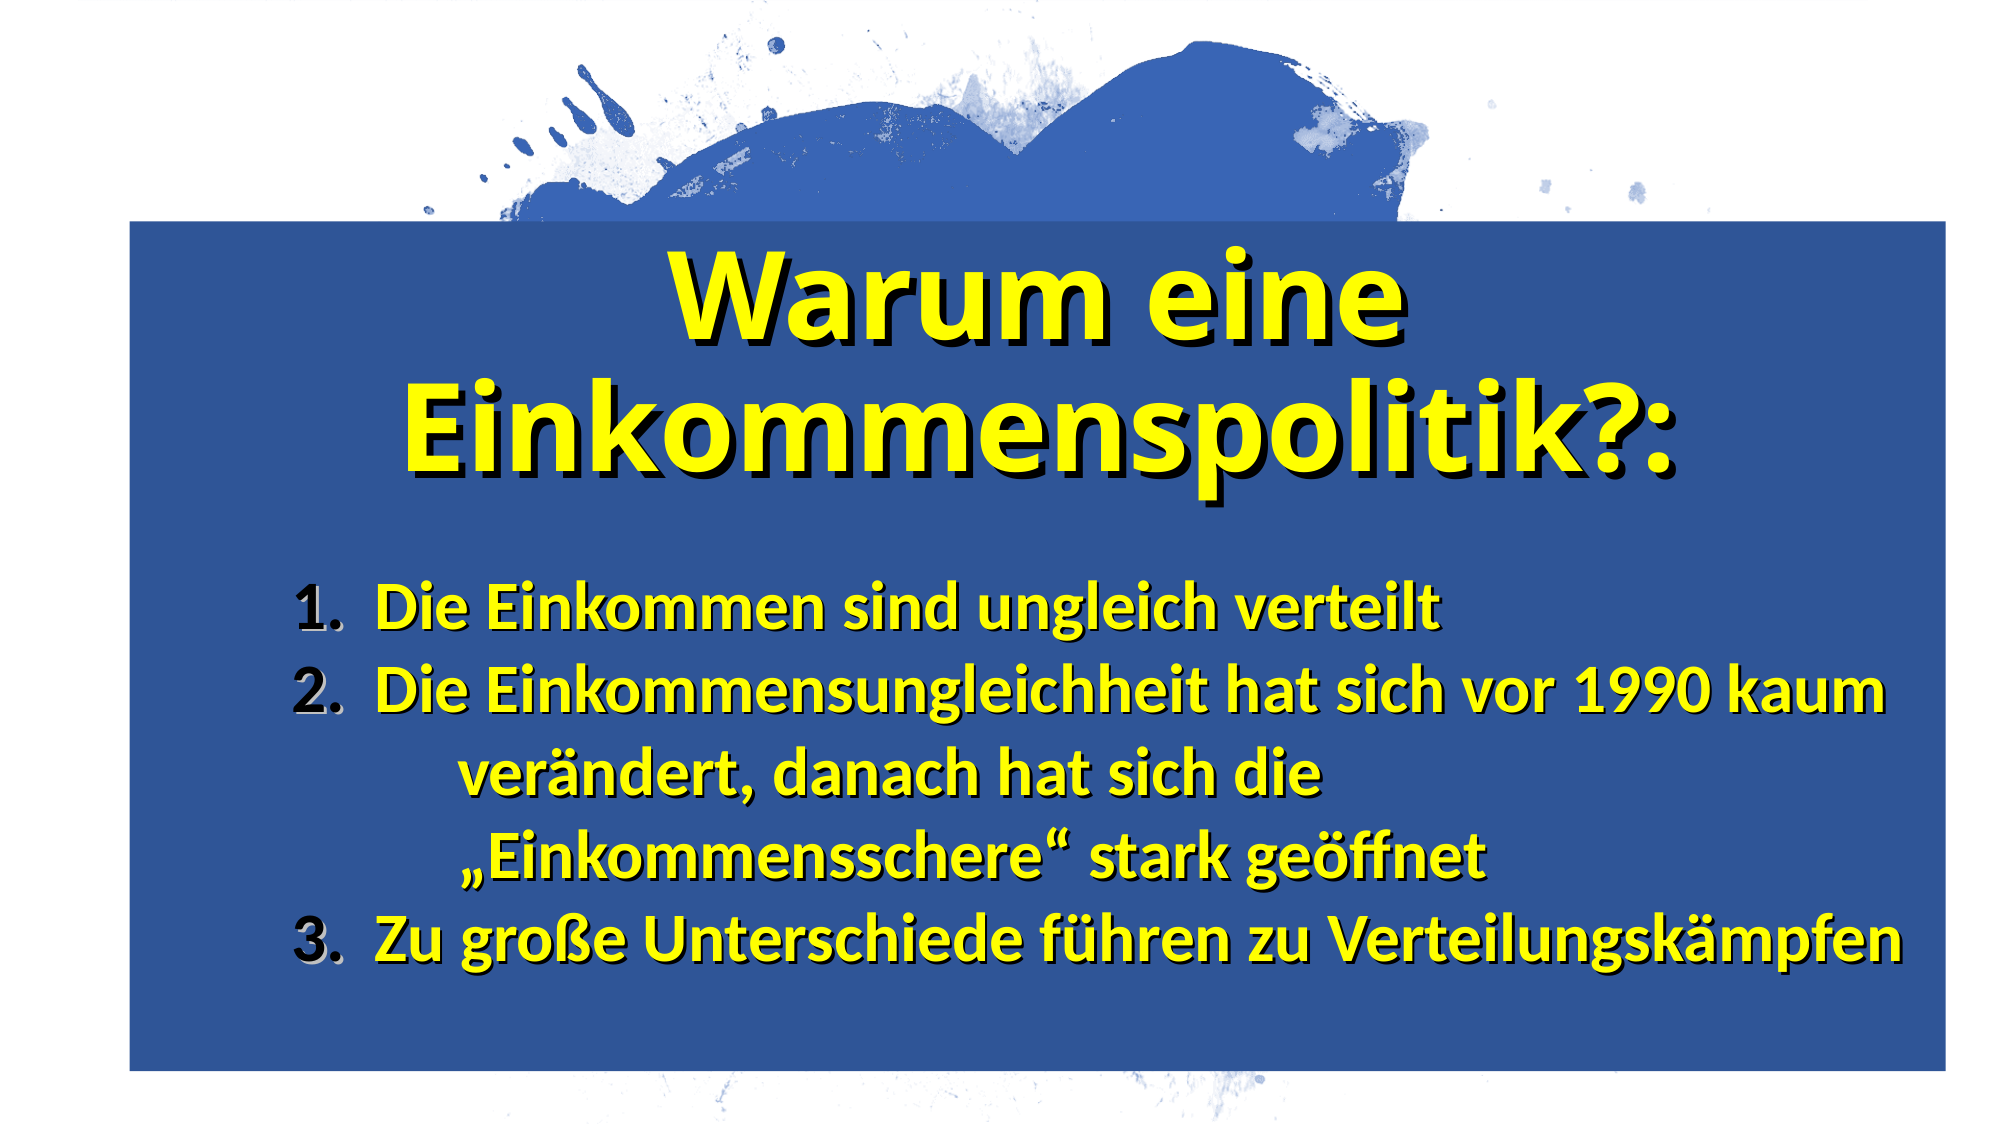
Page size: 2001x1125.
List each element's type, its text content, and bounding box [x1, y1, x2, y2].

picture [0, 0, 2000, 1125]
text_box Warum eine Einkommenspolitik?: Die Einkommen sind ungleich verteilt Die Einkommensungleichheit hat sich vor 1990 kaum verändert, danach hat sich die „Einkommensschere“ stark geöffnet Zu große Unterschiede führen zu Verteilungskämpfen [129, 221, 1946, 1072]
